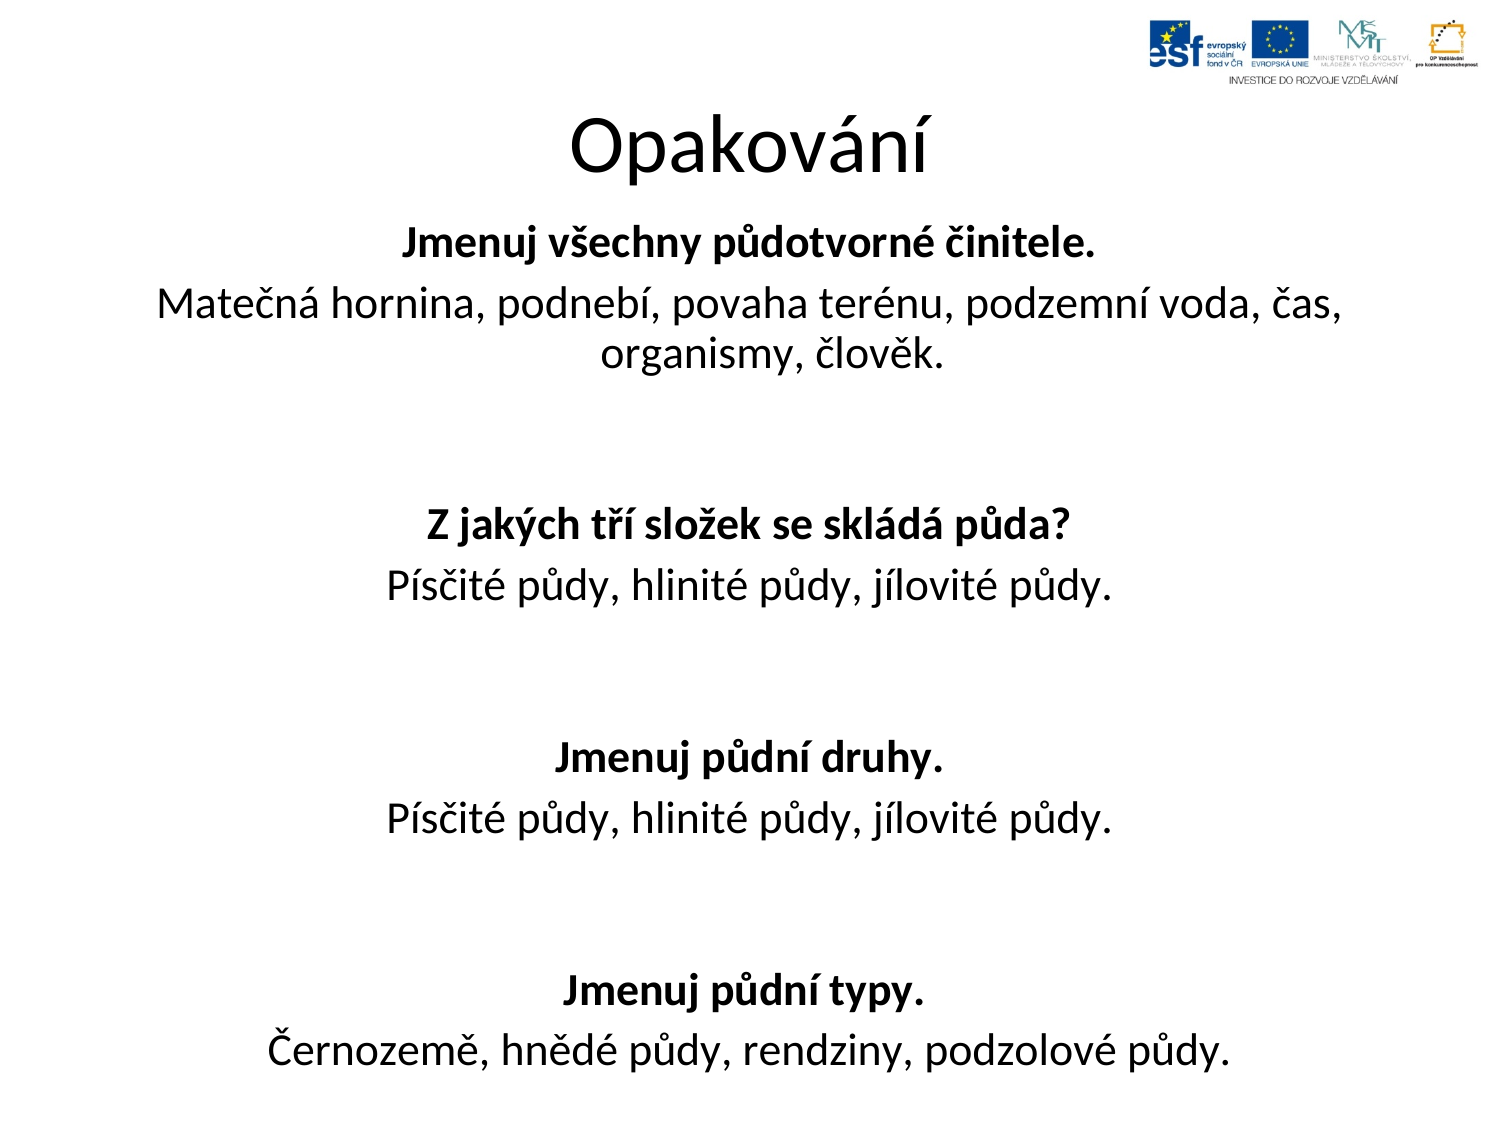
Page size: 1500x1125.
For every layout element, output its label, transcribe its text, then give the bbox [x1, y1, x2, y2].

picture [1136, 4, 1487, 94]
title Opakování [75, 45, 1426, 210]
list Jmenuj všechny půdotvorné činitele. Matečná hornina, podnebí, povaha terénu, podzemní voda, čas, organismy, člověk. Z jakých tří složek se skládá půda? Písčité půdy, hlinité půdy, jílovité půdy. Jmenuj půdní druhy. Písčité půdy, hlinité půdy, jílovité půdy. Jmenuj půdní typy. Černozemě, hnědé půdy, rendziny, podzolové půdy. [75, 210, 1426, 1125]
